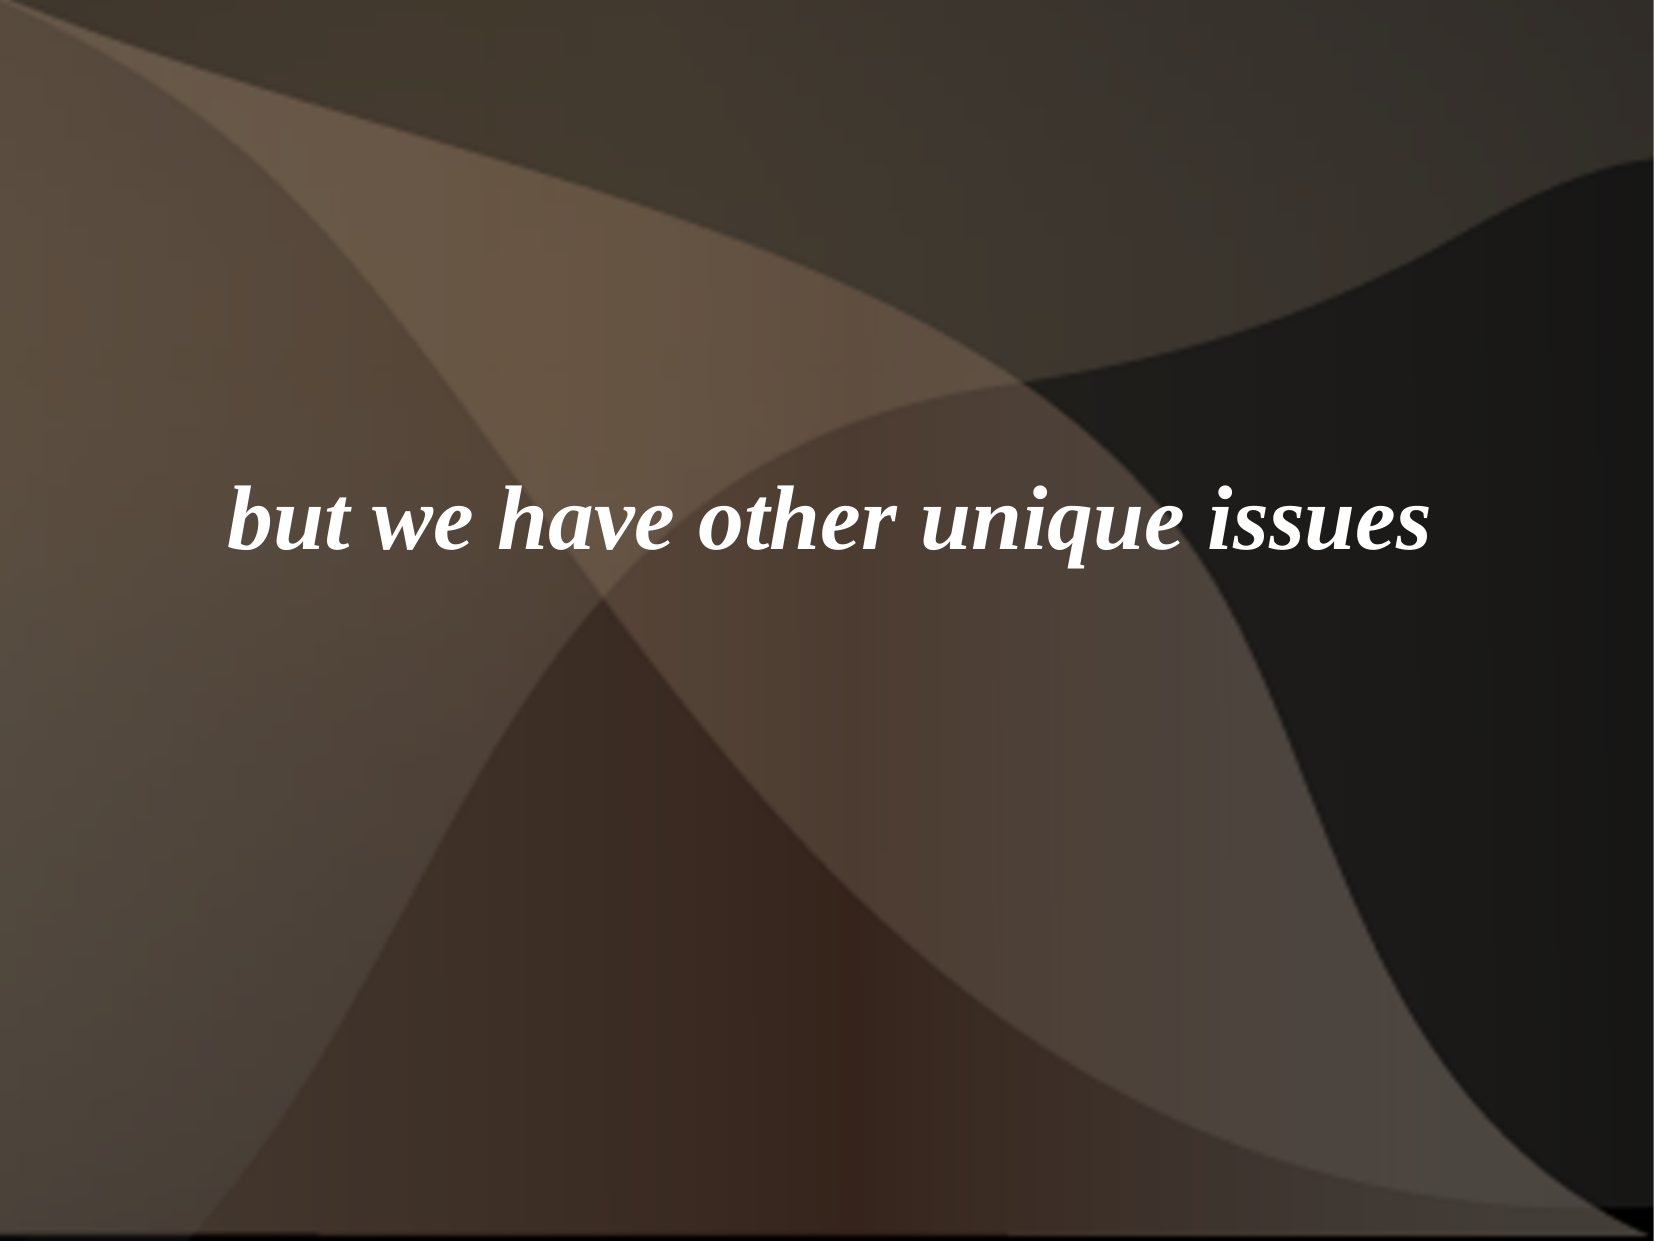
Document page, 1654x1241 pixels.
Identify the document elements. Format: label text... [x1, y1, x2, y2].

picture [0, 0, 1654, 1241]
title but we have other unique issues [86, 324, 1576, 713]
